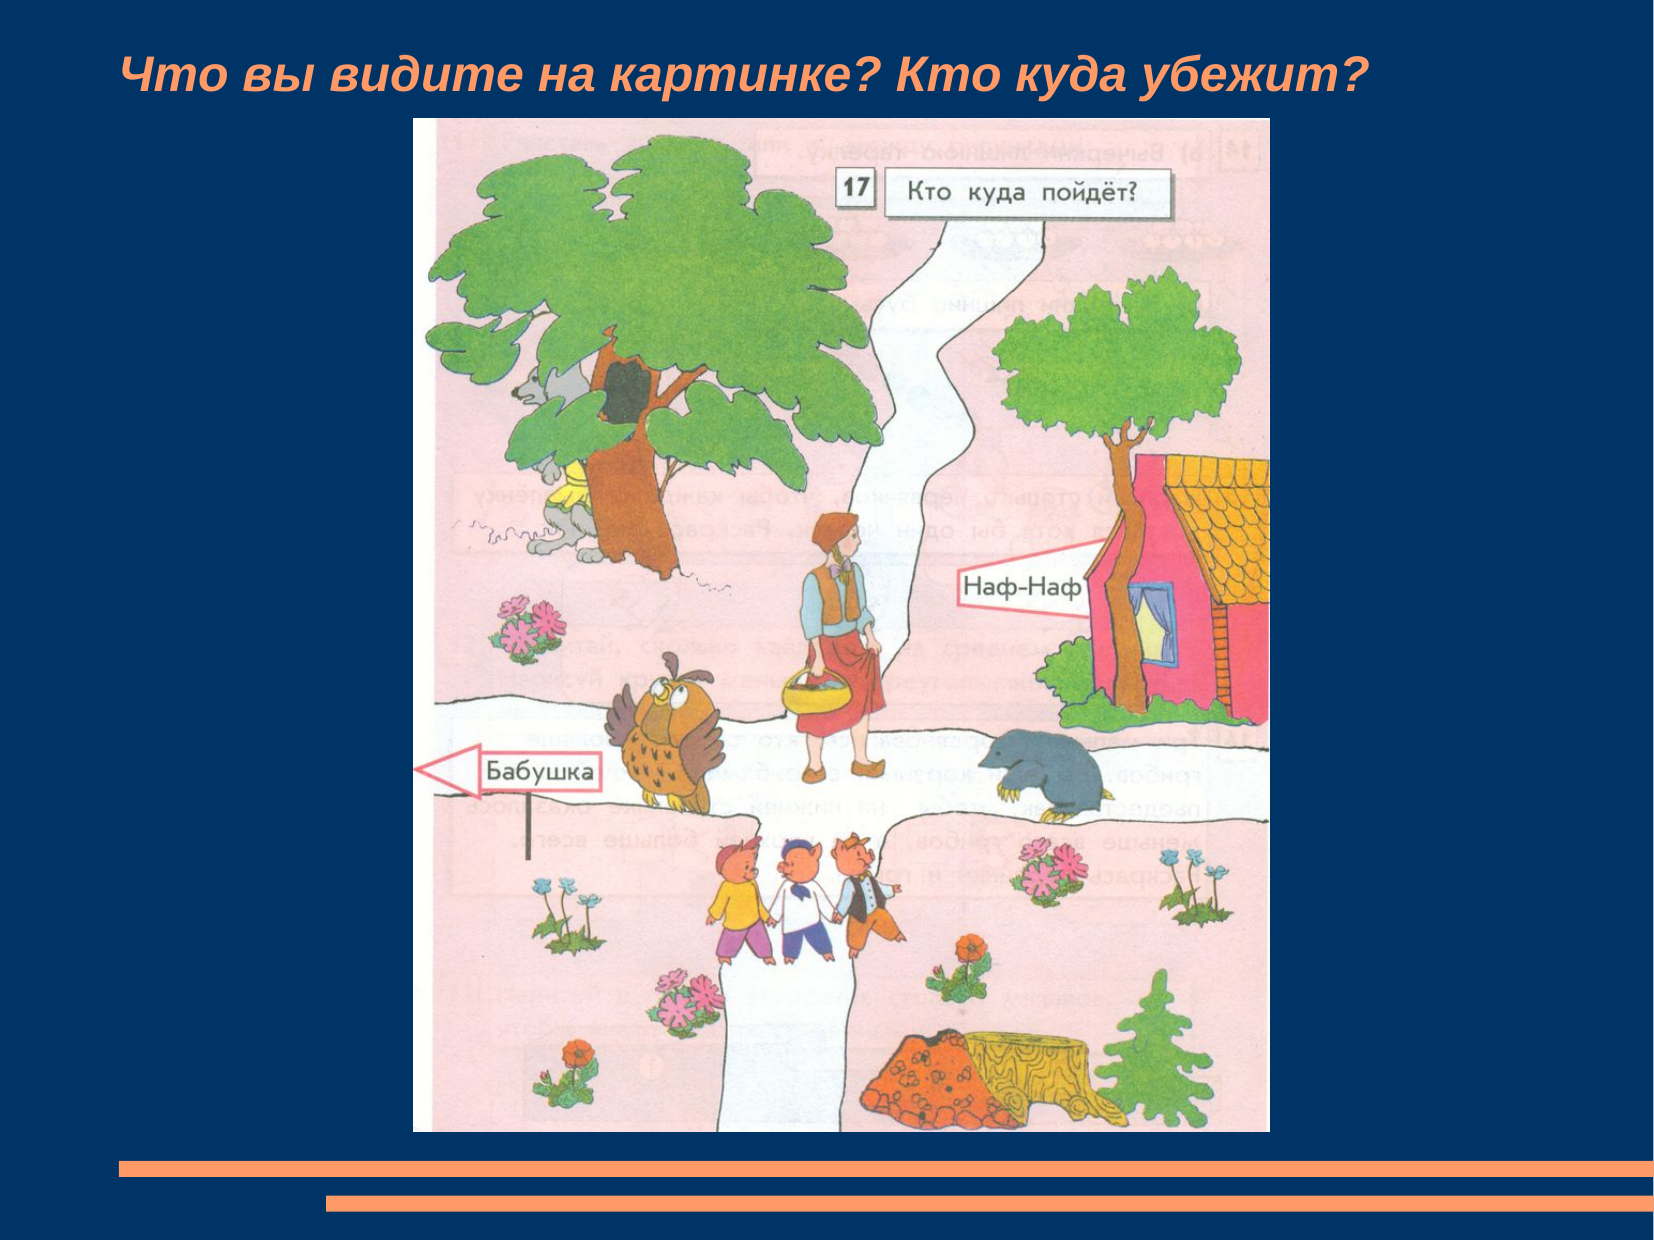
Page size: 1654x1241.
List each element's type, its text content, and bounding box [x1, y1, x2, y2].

picture [413, 118, 1270, 1132]
title Что вы видите на картинке? Кто куда убежит? [118, 29, 1531, 119]
